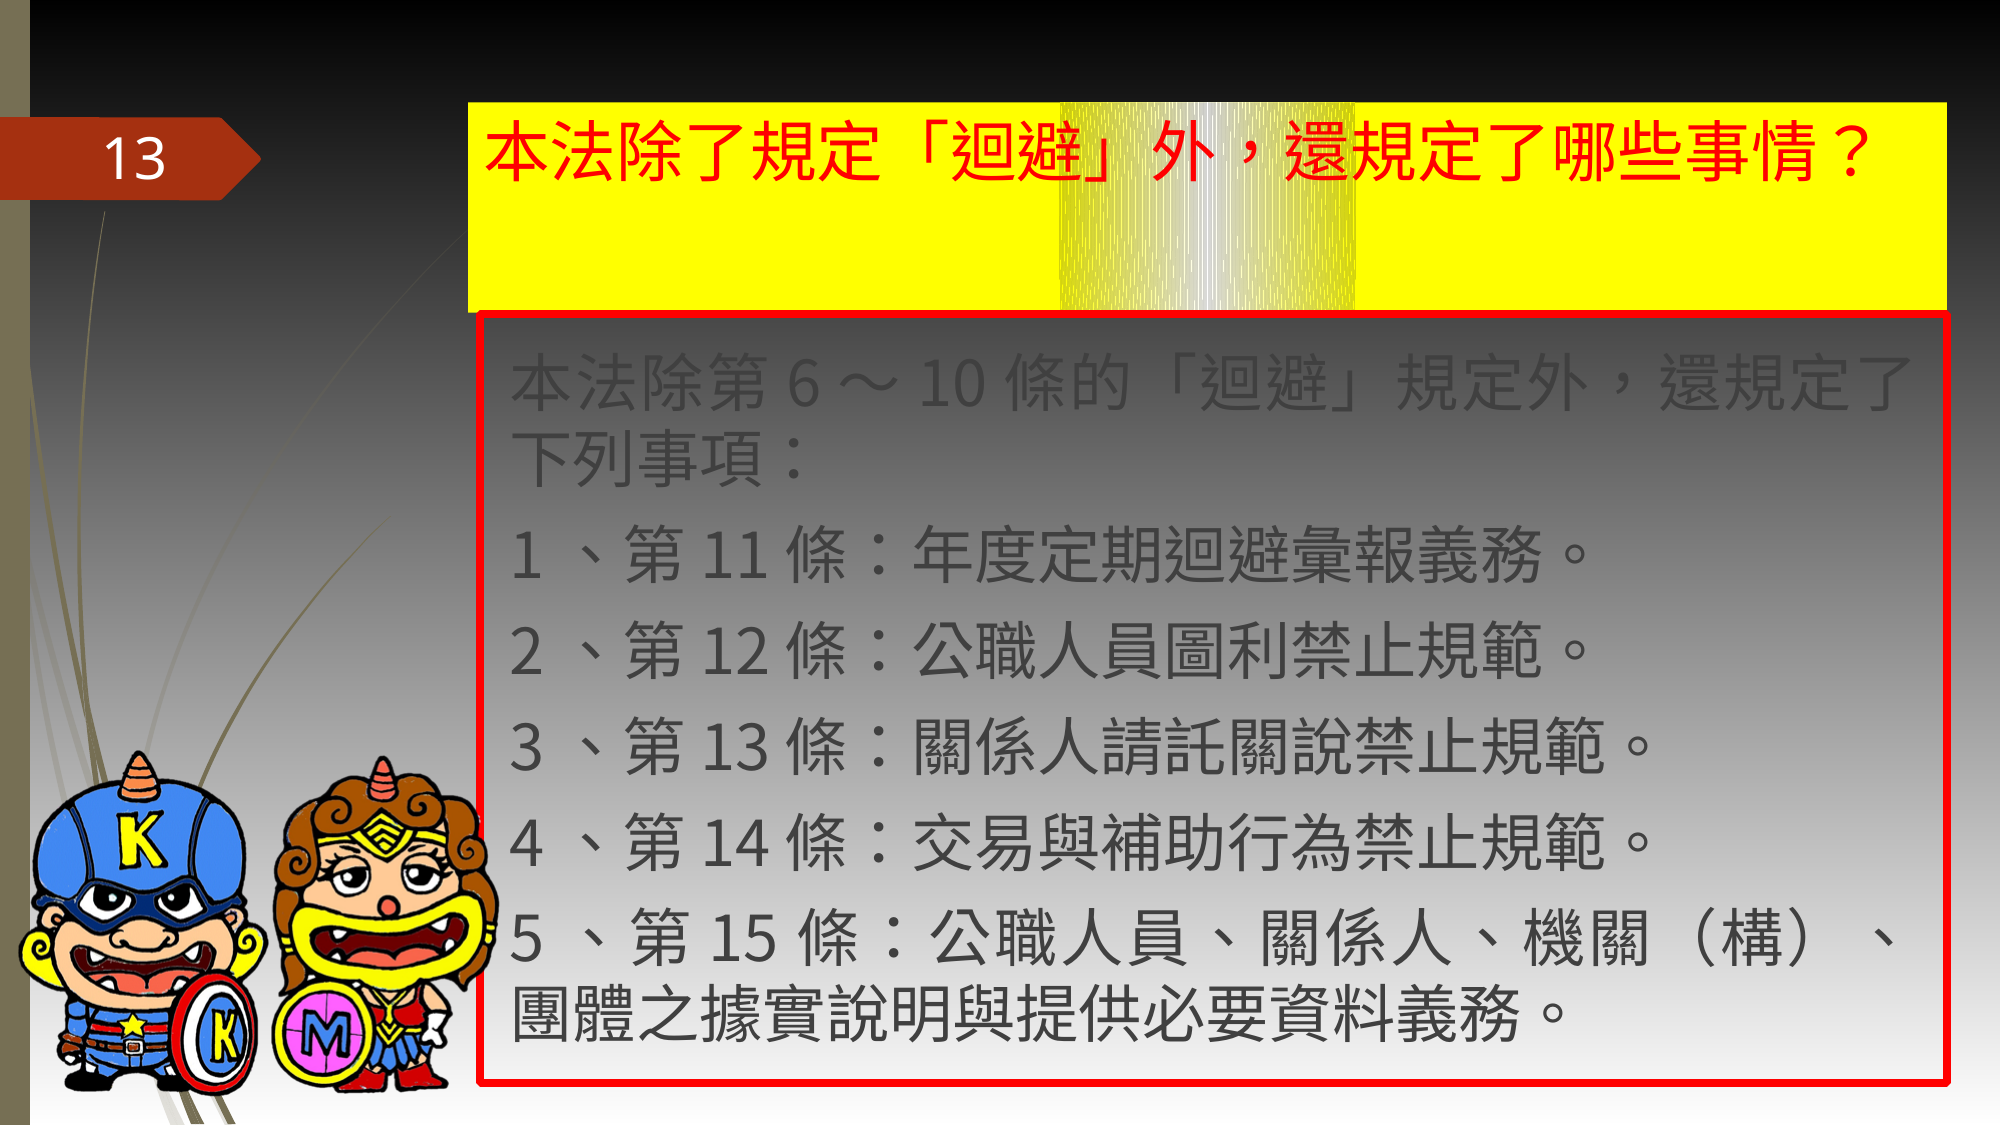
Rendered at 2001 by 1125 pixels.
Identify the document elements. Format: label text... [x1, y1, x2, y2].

text_box 13 [86, 114, 199, 199]
picture [0, 745, 510, 1101]
list 本法除第6～10條的「迴避」規定外，還規定了下列事項： 1、第11條：年度定期迴避彙報義務。 2、第12條：公職人員圖利禁止規範。 3、第13條：關係人請託關說禁止規範。 4、第14條：交易與補助行為禁止規範。 5、第15條：公職人員、關係人、機關（構）、團體之據實說明與提供必要資料義務。 [480, 313, 1947, 1084]
title 本法除了規定「迴避」外，還規定了哪些事情？ [468, 102, 1947, 313]
